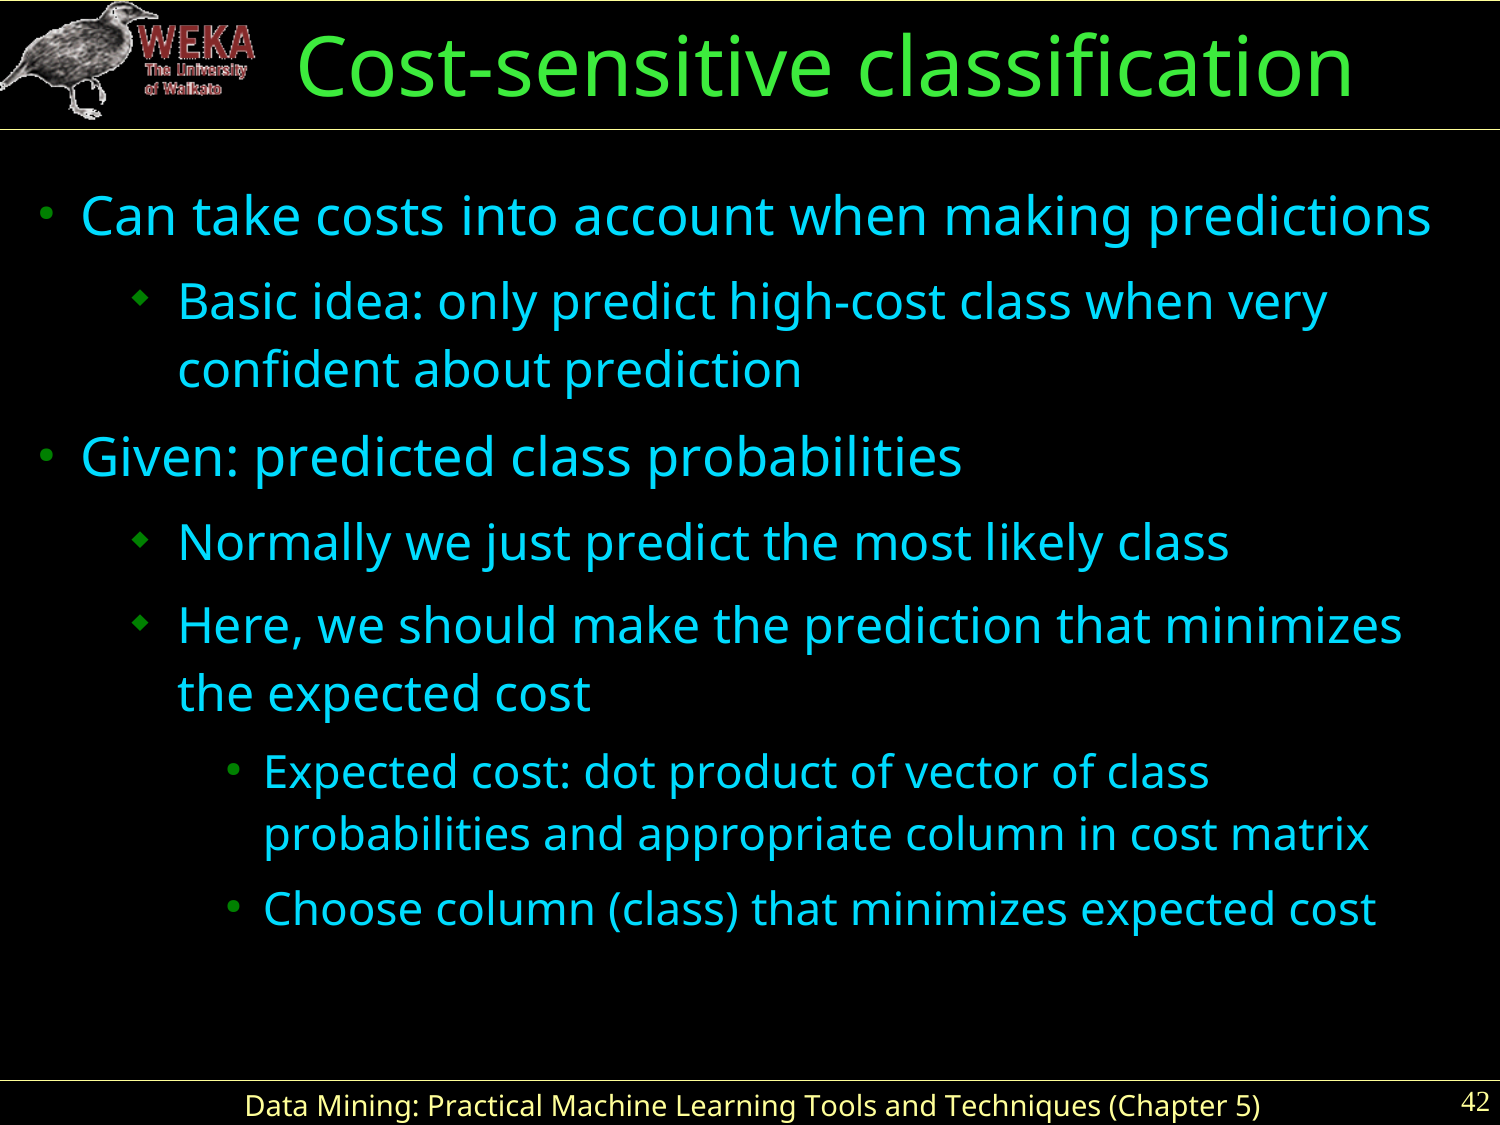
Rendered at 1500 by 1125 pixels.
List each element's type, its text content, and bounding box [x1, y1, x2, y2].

picture [0, 1, 266, 129]
list Can take costs into account when making predictions Basic idea: only predict high-cost class when very confident about prediction Given: predicted class probabilities Normally we just predict the most likely class Here, we should make the prediction that minimizes the expected cost Expected cost: dot product of vector of class probabilities and appropriate column in cost matrix Choose column (class) that minimizes expected cost [37, 177, 1447, 1093]
title Cost-sensitive classification [295, 0, 1486, 159]
